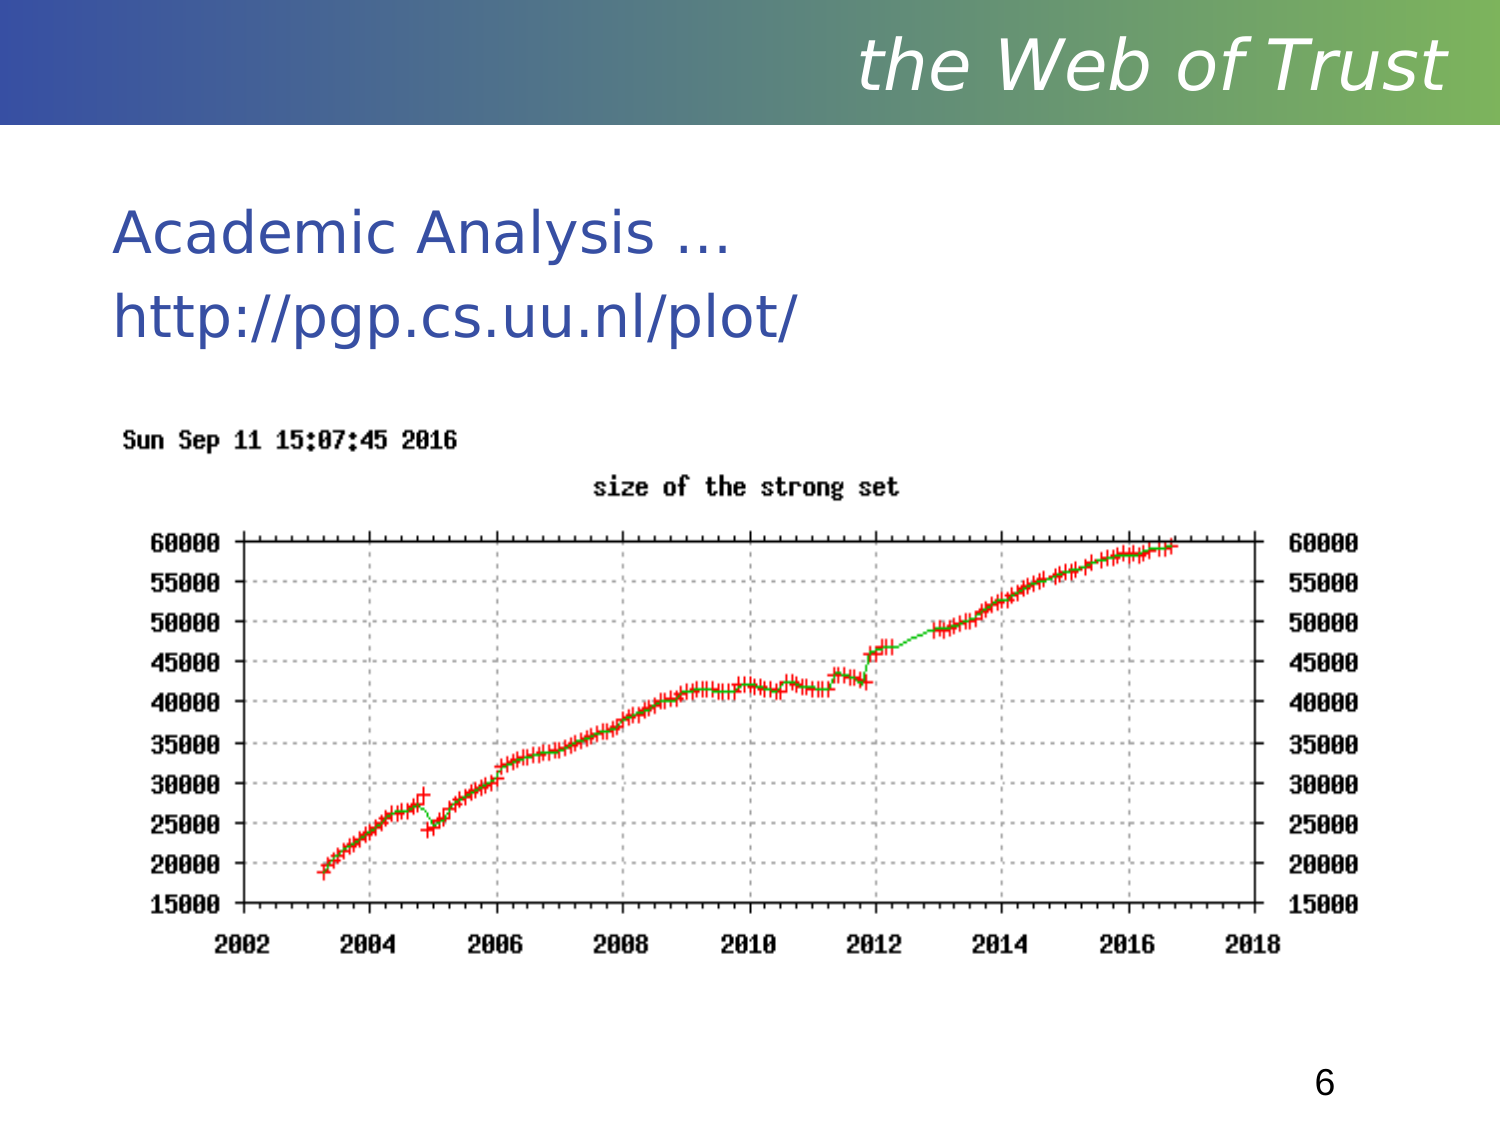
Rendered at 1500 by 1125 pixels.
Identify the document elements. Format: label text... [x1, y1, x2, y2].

list Academic Analysis … http://pgp.cs.uu.nl/plot/ [70, 187, 1438, 856]
title the Web of Trust [62, 12, 1463, 113]
picture [112, 412, 1388, 976]
